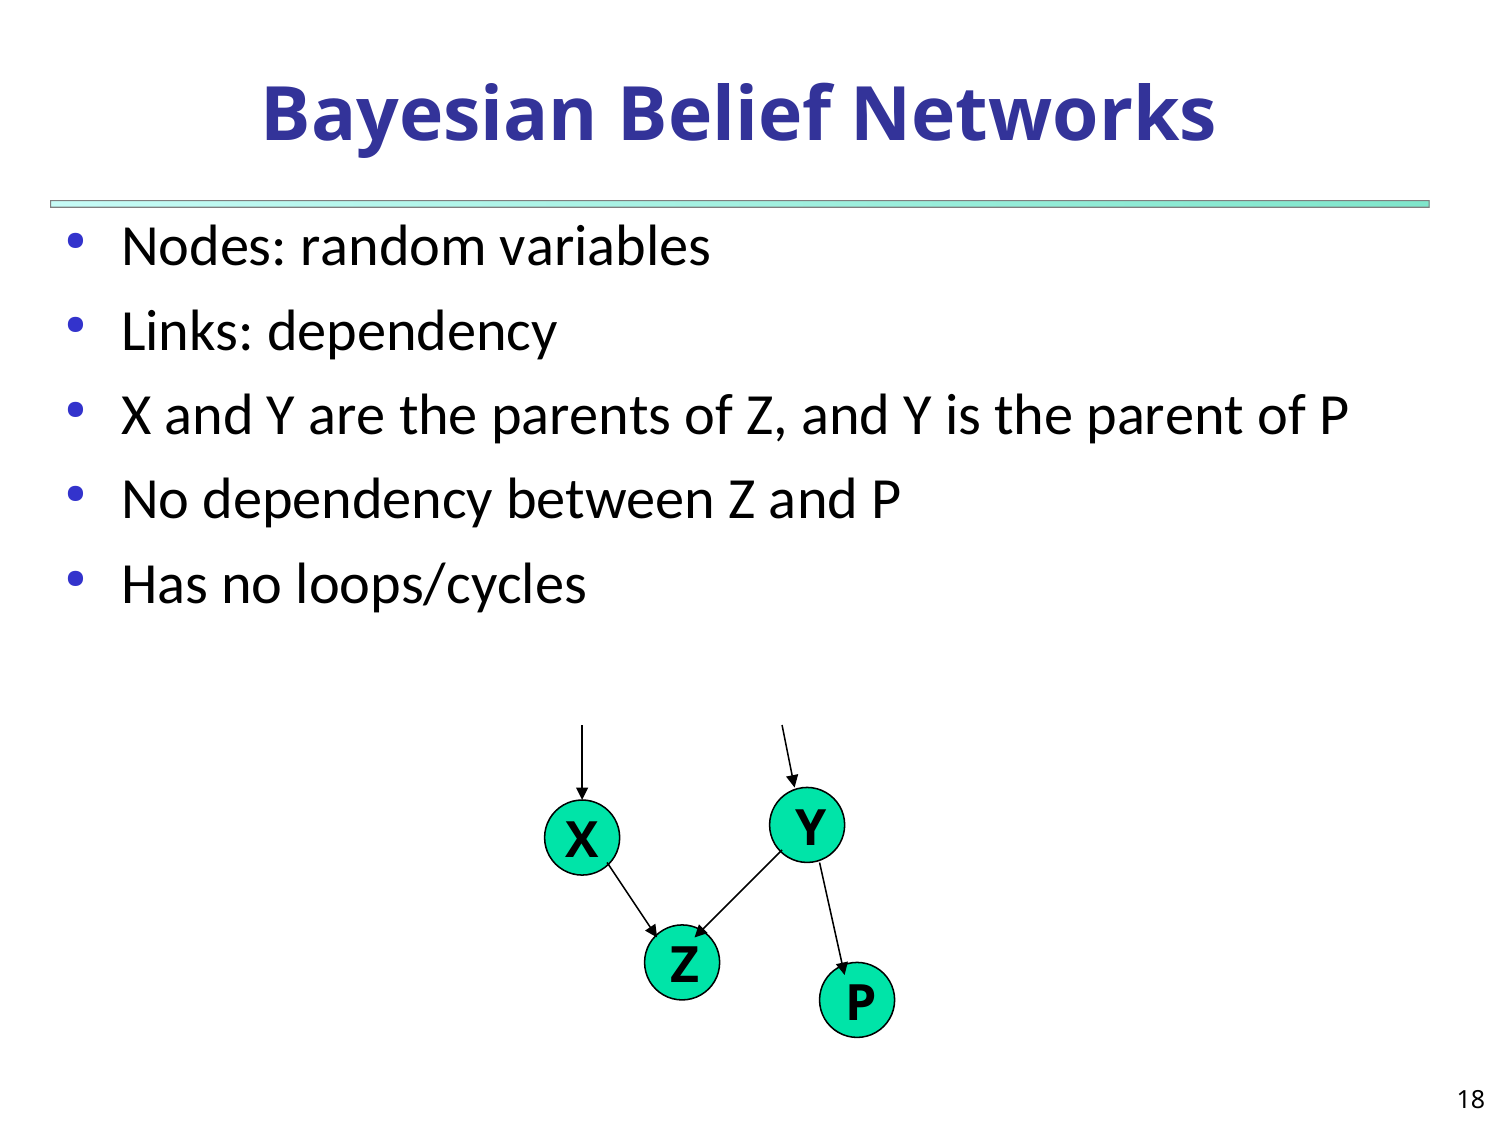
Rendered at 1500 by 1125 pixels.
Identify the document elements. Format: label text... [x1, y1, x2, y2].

title Bayesian Belief Networks [50, 57, 1429, 163]
text_box P [819, 962, 895, 1038]
text_box Z [644, 924, 720, 1000]
list Nodes: random variables Links: dependency X and Y are the parents of Z, and Y is the parent of P No dependency between Z and P Has no loops/cycles [50, 199, 1450, 695]
text_box X [544, 800, 620, 876]
text_box <number> [1187, 1062, 1500, 1125]
text_box Y [769, 787, 845, 863]
